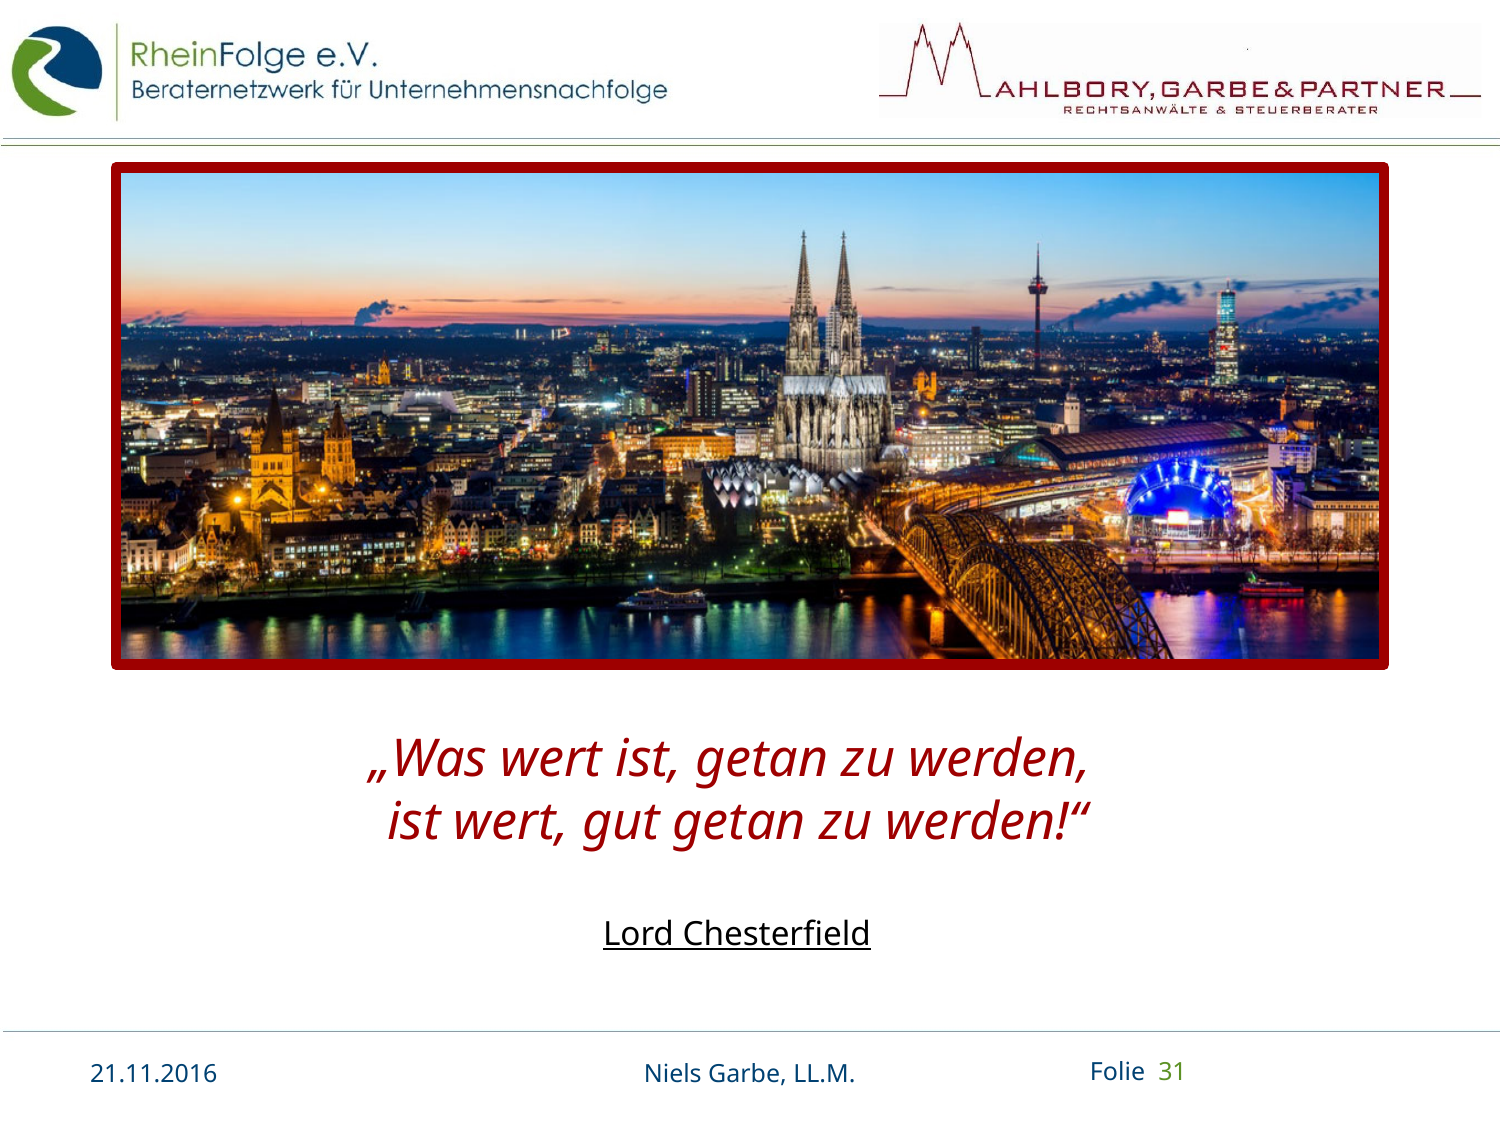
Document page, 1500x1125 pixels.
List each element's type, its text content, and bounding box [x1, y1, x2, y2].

text_box Folie ‹Nr.› [1074, 1042, 1426, 1103]
text_box Niels Garbe, LL.M. [512, 1042, 988, 1103]
title „Was wert ist, getan zu werden, ist wert, gut getan zu werden!“ Lord Chesterfield [95, 704, 1379, 973]
text_box 21.11.2016 [75, 1042, 426, 1103]
picture [121, 172, 1380, 660]
